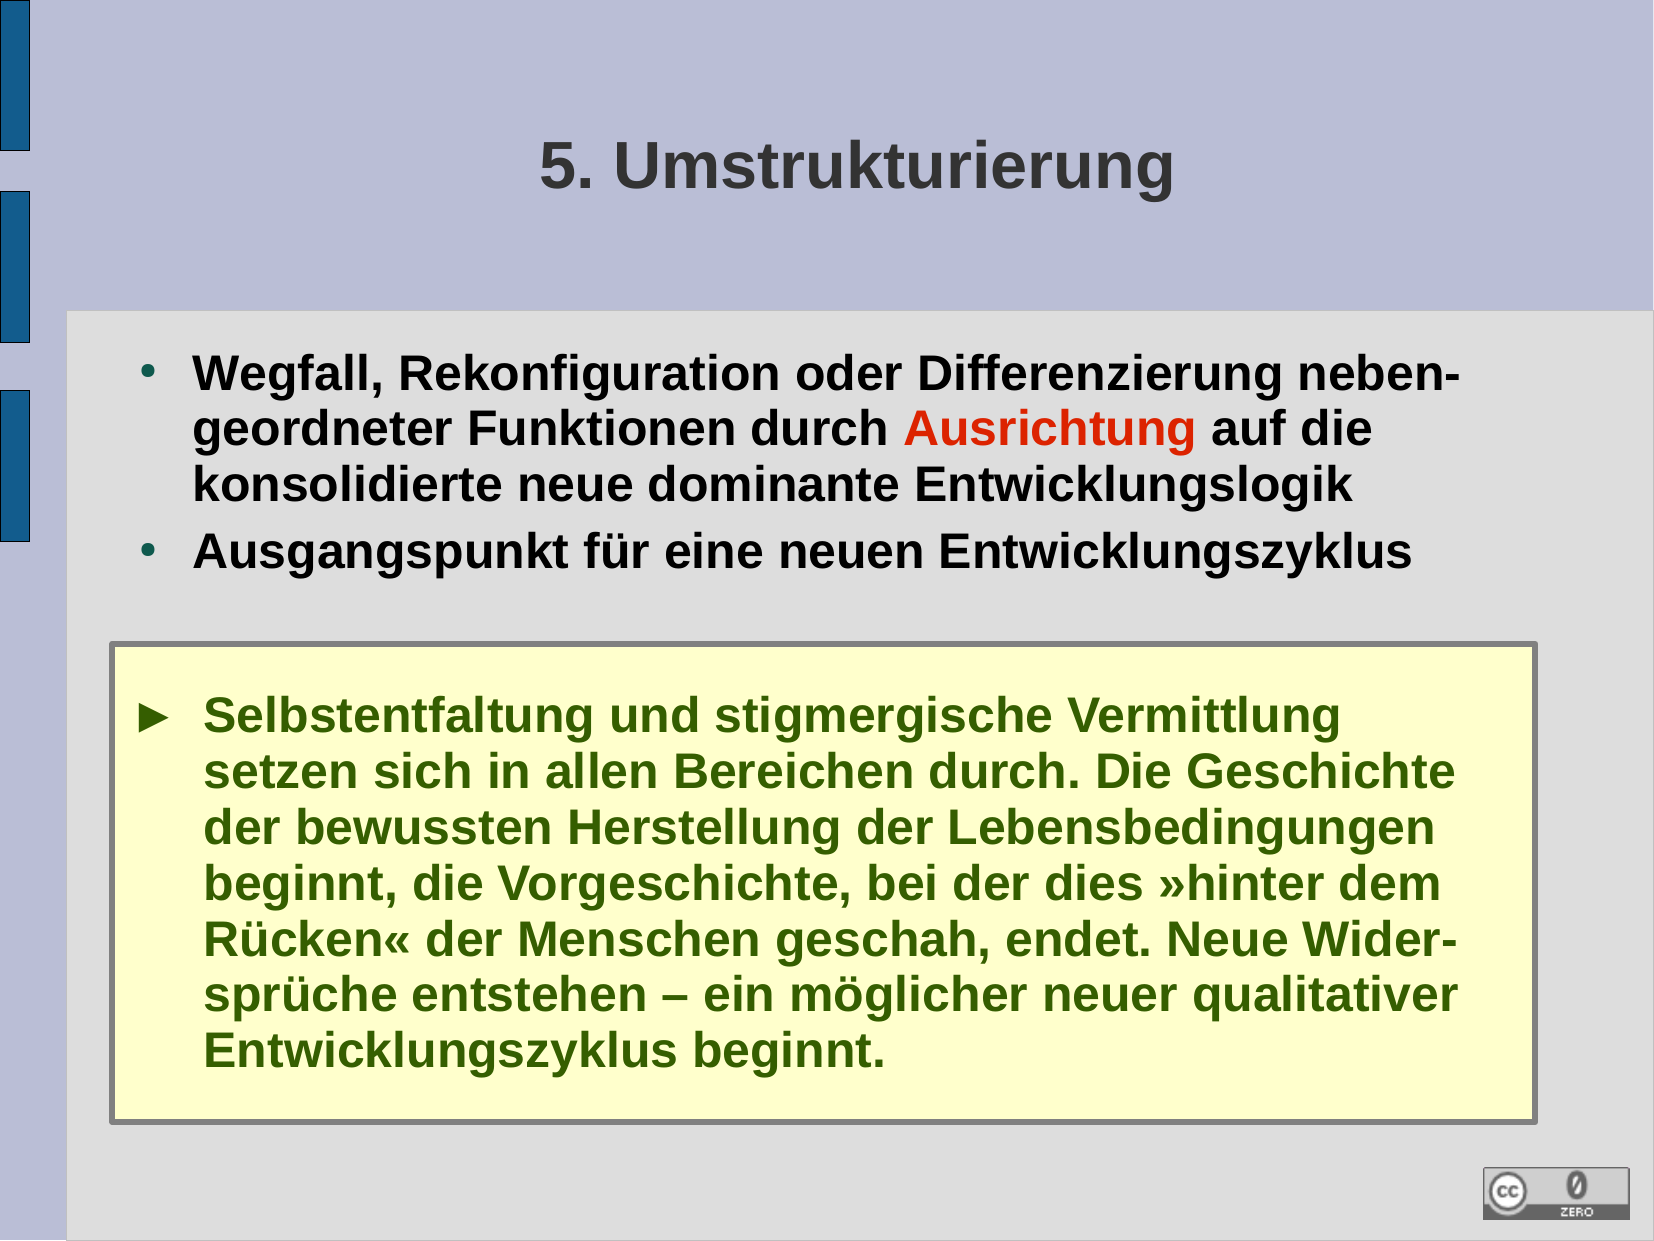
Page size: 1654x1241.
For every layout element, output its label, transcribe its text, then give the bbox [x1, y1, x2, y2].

text_box ► Selbstentfaltung und stigmergische Vermittlung setzen sich in allen Bereichen durch. Die Geschichte der bewussten Herstellung der Lebensbedingungen beginnt, die Vorgeschichte, bei der dies »hinter dem Rücken« der Menschen geschah, endet. Neue Wider- sprüche entstehen – ein möglicher neuer qualitativer Entwicklungszyklus beginnt. [112, 643, 1536, 1123]
picture [1483, 1167, 1630, 1220]
list Wegfall, Rekonfiguration oder Differenzierung neben-geordneter Funktionen durch Ausrichtung auf die konsolidierte neue dominante Entwicklungslogik Ausgangspunkt für eine neuen Entwicklungszyklus [121, 344, 1625, 1152]
title 5. Umstrukturierung [121, 61, 1595, 269]
